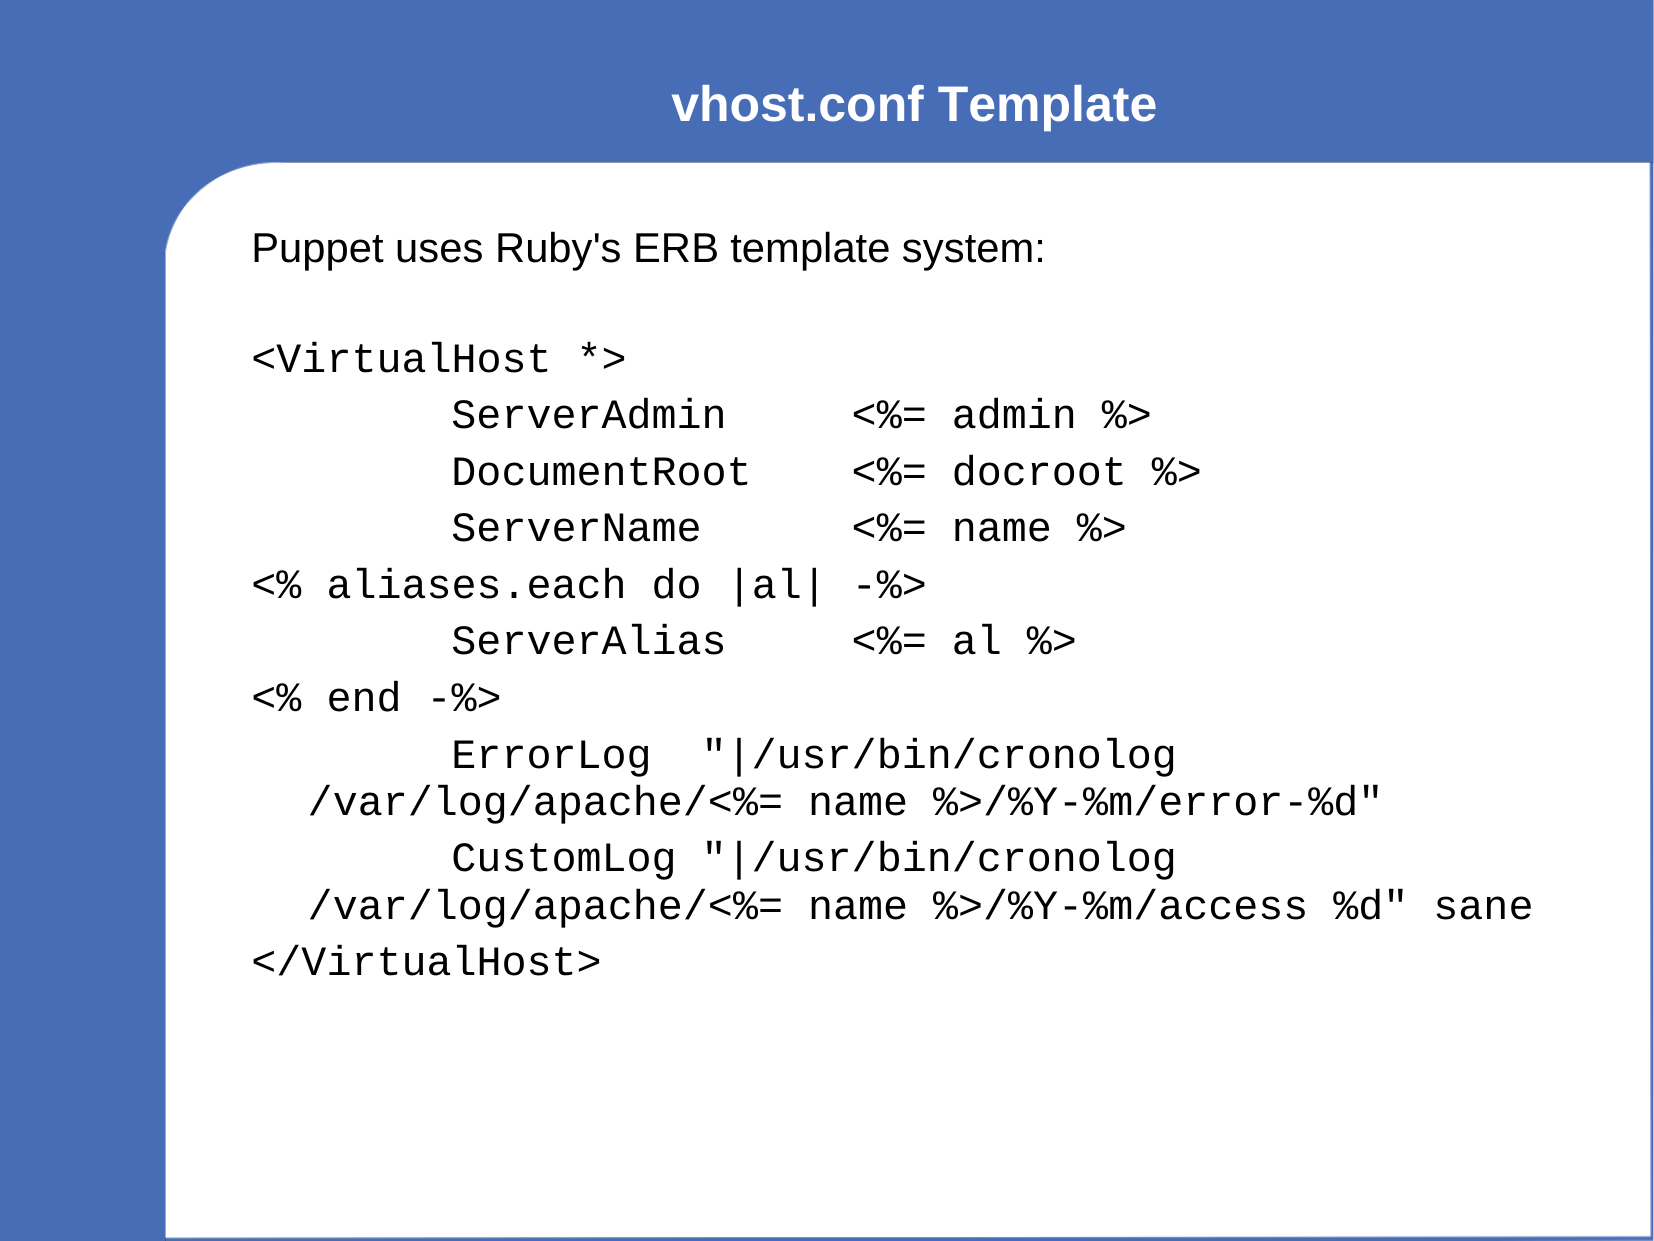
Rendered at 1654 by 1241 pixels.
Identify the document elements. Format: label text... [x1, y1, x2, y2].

title vhost.conf Template [234, 27, 1595, 181]
list Puppet uses Ruby's ERB template system: <VirtualHost *> ServerAdmin <%= admin %> DocumentRoot <%= docroot %> ServerName <%= name %> <% aliases.each do |al| -%> ServerAlias <%= al %> <% end -%> ErrorLog "|/usr/bin/cronolog /var/log/apache/<%= name %>/%Y-%m/error-%d" CustomLog "|/usr/bin/cronolog /var/log/apache/<%= name %>/%Y-%m/access %d" sane </VirtualHost> [251, 225, 1613, 1123]
picture [0, 0, 1654, 1241]
